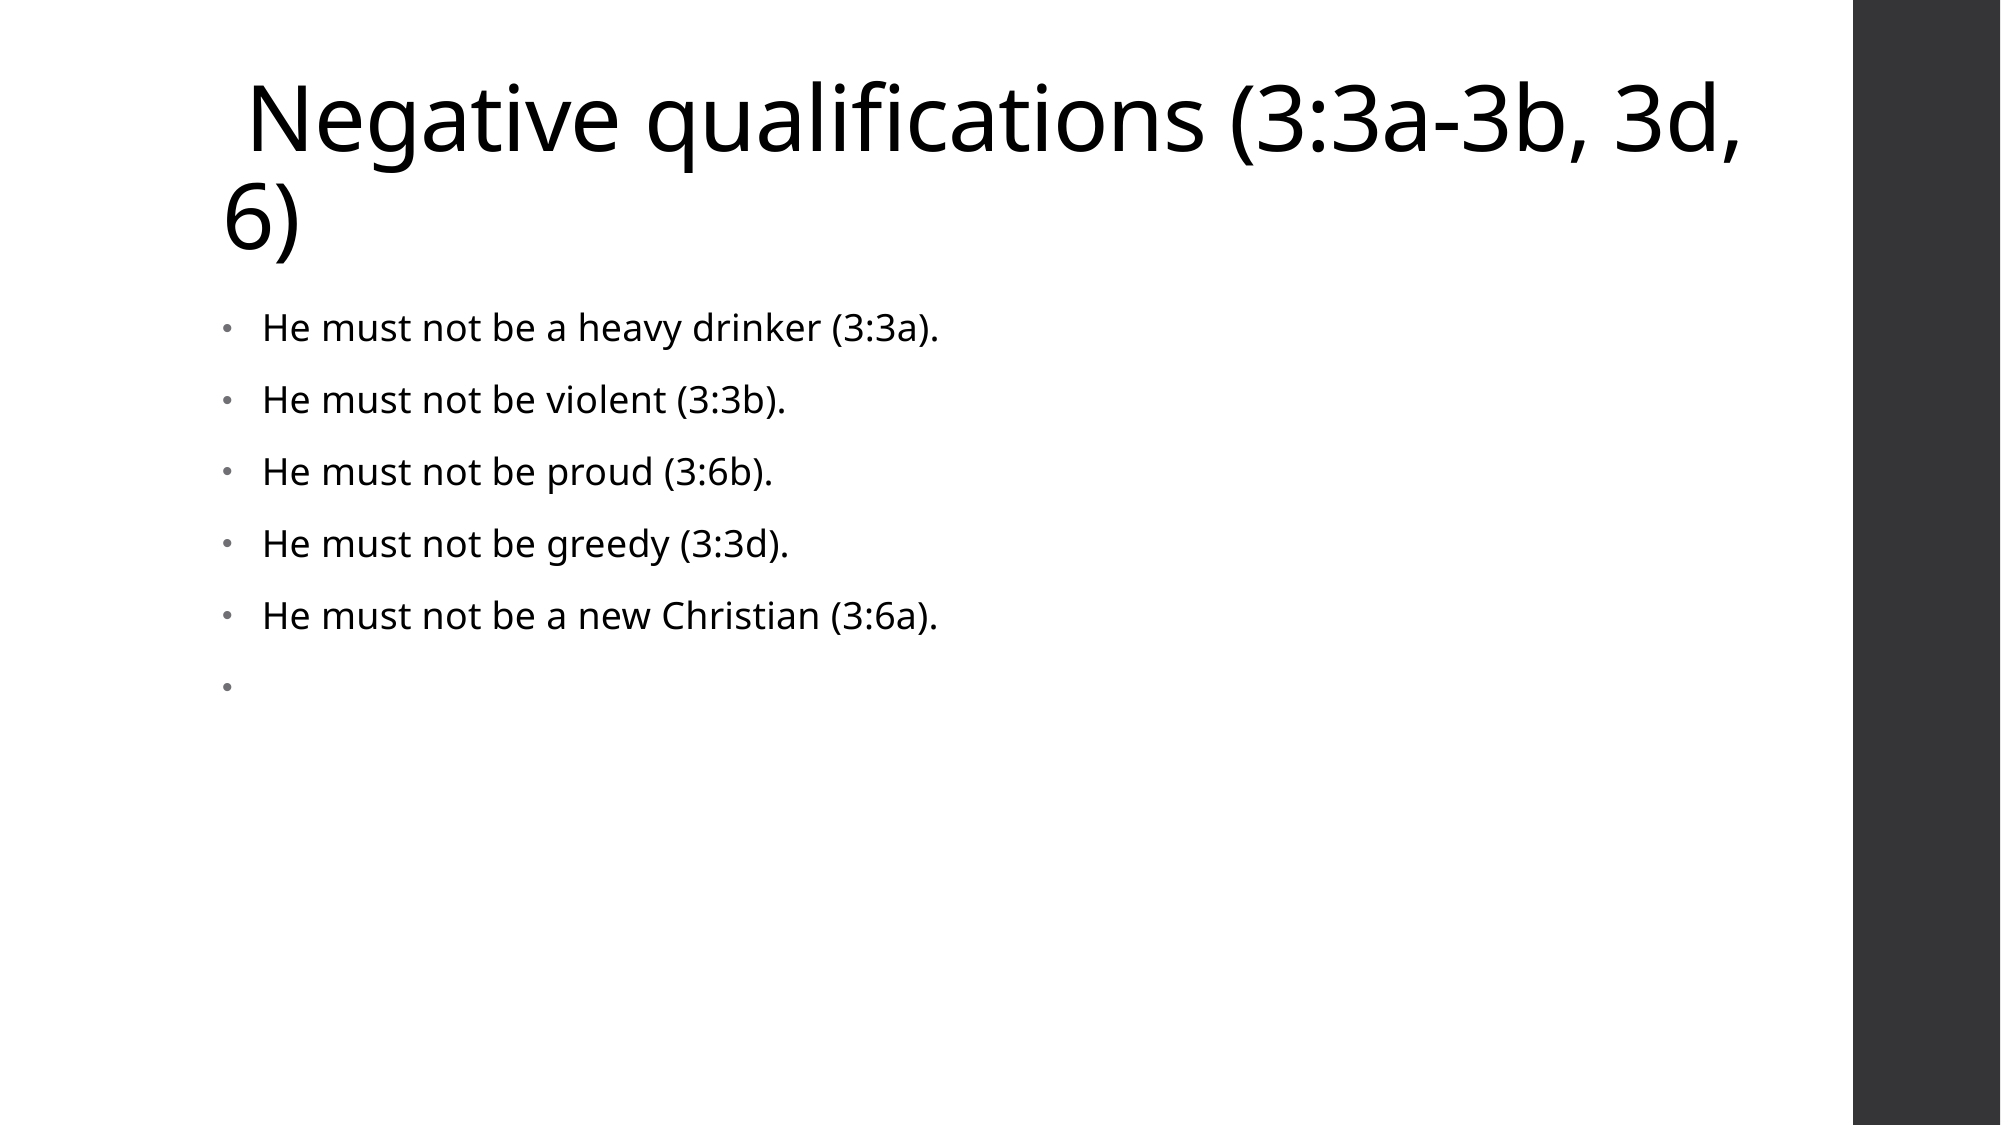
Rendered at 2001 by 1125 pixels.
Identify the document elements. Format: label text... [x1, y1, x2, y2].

title Negative qualifications (3:3a-3b, 3d, 6) [206, 60, 1797, 278]
list He must not be a heavy drinker (3:3a). He must not be violent (3:3b). He must not be proud (3:6b). He must not be greedy (3:3d). He must not be a new Christian (3:6a). [206, 299, 1617, 1014]
